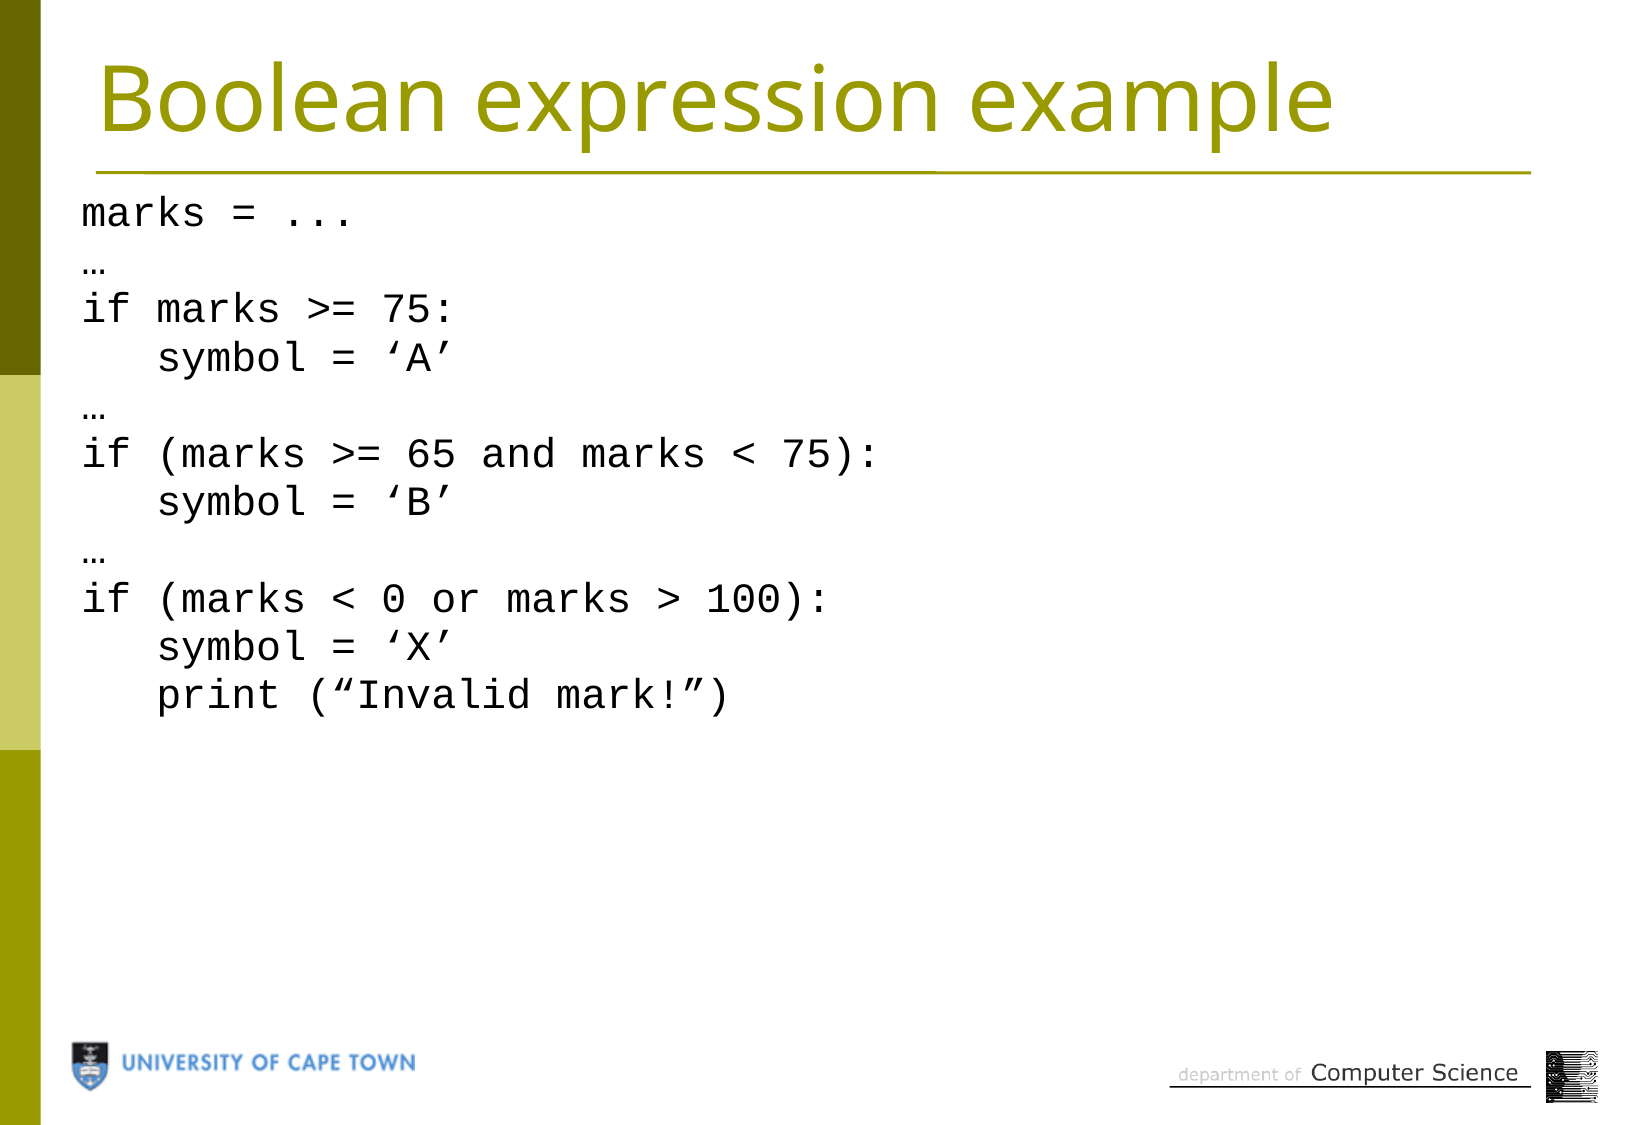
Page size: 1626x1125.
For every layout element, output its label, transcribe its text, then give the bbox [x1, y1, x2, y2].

title Boolean expression example [81, 21, 1543, 180]
list marks = ... … if marks >= 75: symbol = ‘A’ … if (marks >= 65 and marks < 75): symbol = ‘B’ … if (marks < 0 or marks > 100): symbol = ‘X’ print (“Invalid mark!”) [81, 196, 1543, 1005]
picture [1169, 1043, 1532, 1091]
picture [61, 1024, 415, 1103]
picture [1546, 1051, 1598, 1103]
